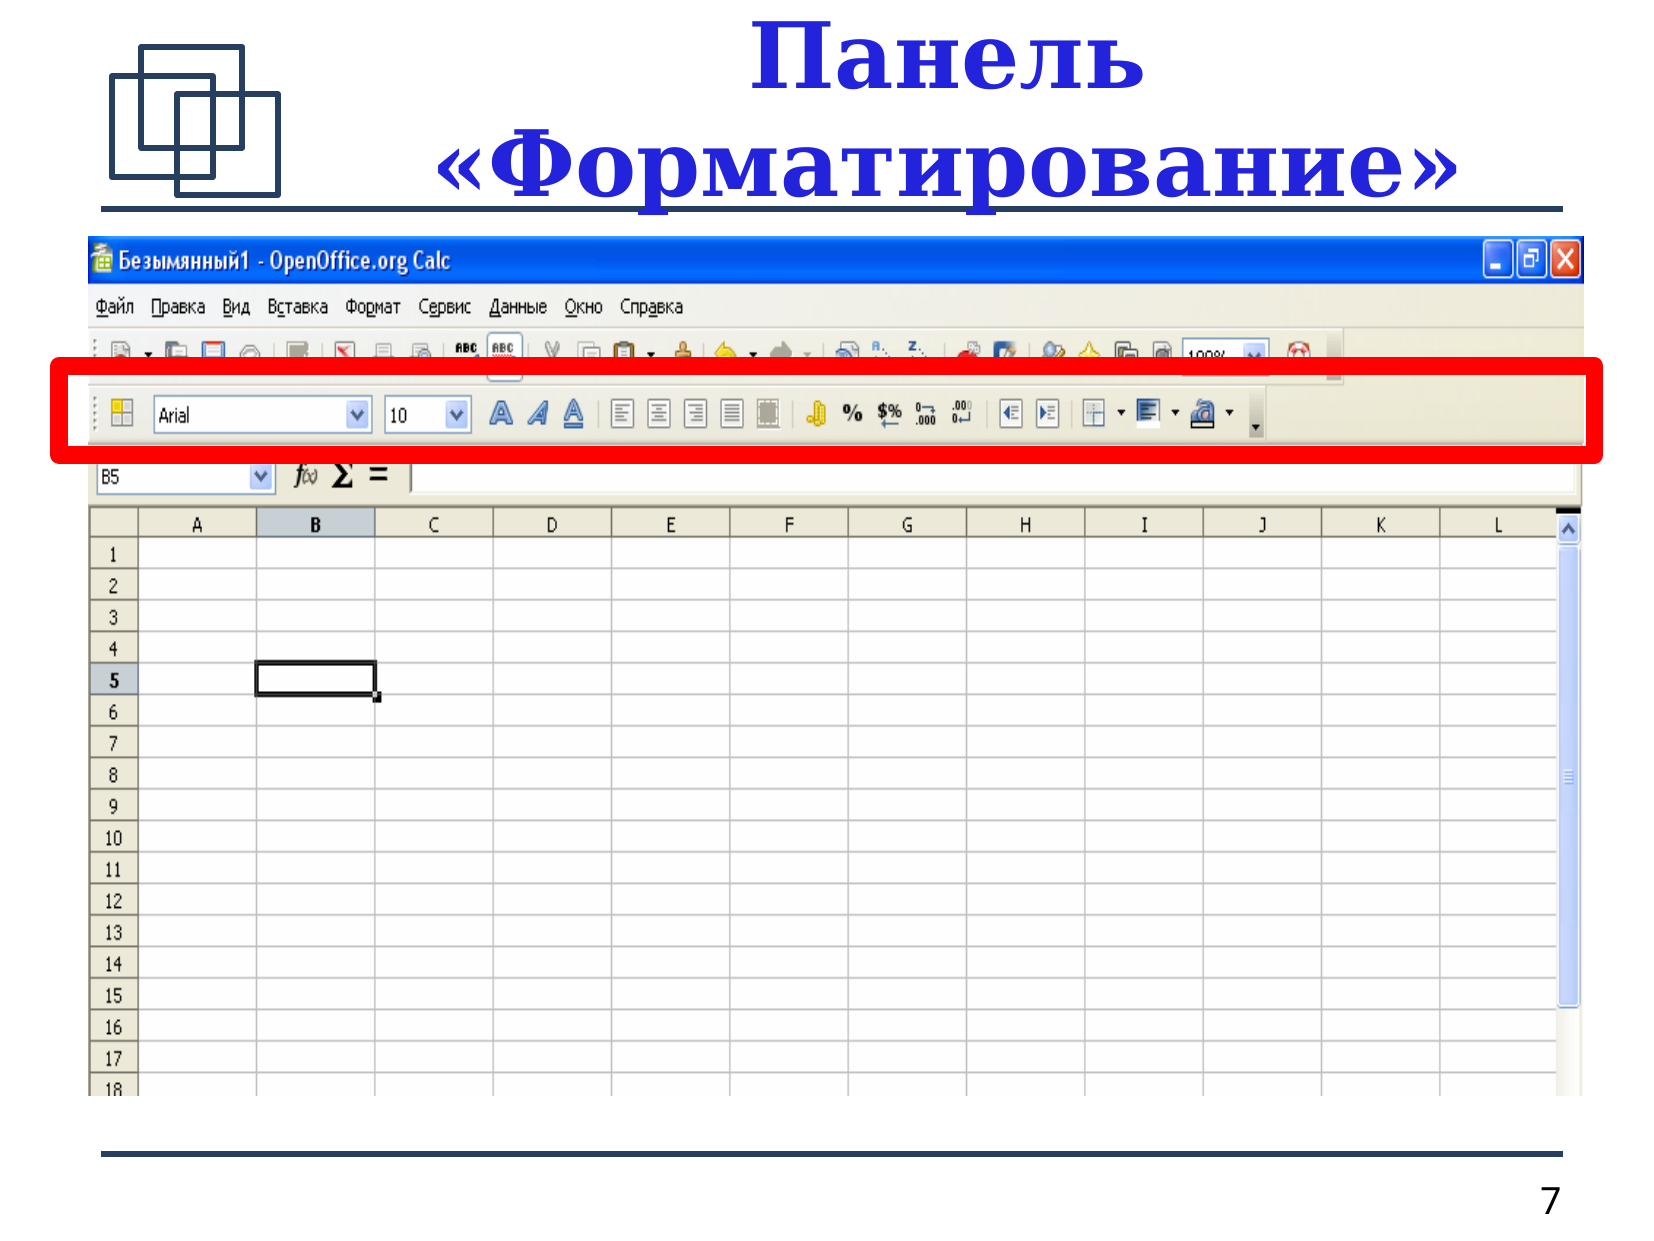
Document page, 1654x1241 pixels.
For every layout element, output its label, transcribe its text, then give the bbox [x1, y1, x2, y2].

text_box Панель «Форматирование» [295, 59, 1601, 162]
picture [88, 236, 1584, 357]
picture [88, 464, 1584, 1096]
picture [88, 375, 1584, 446]
